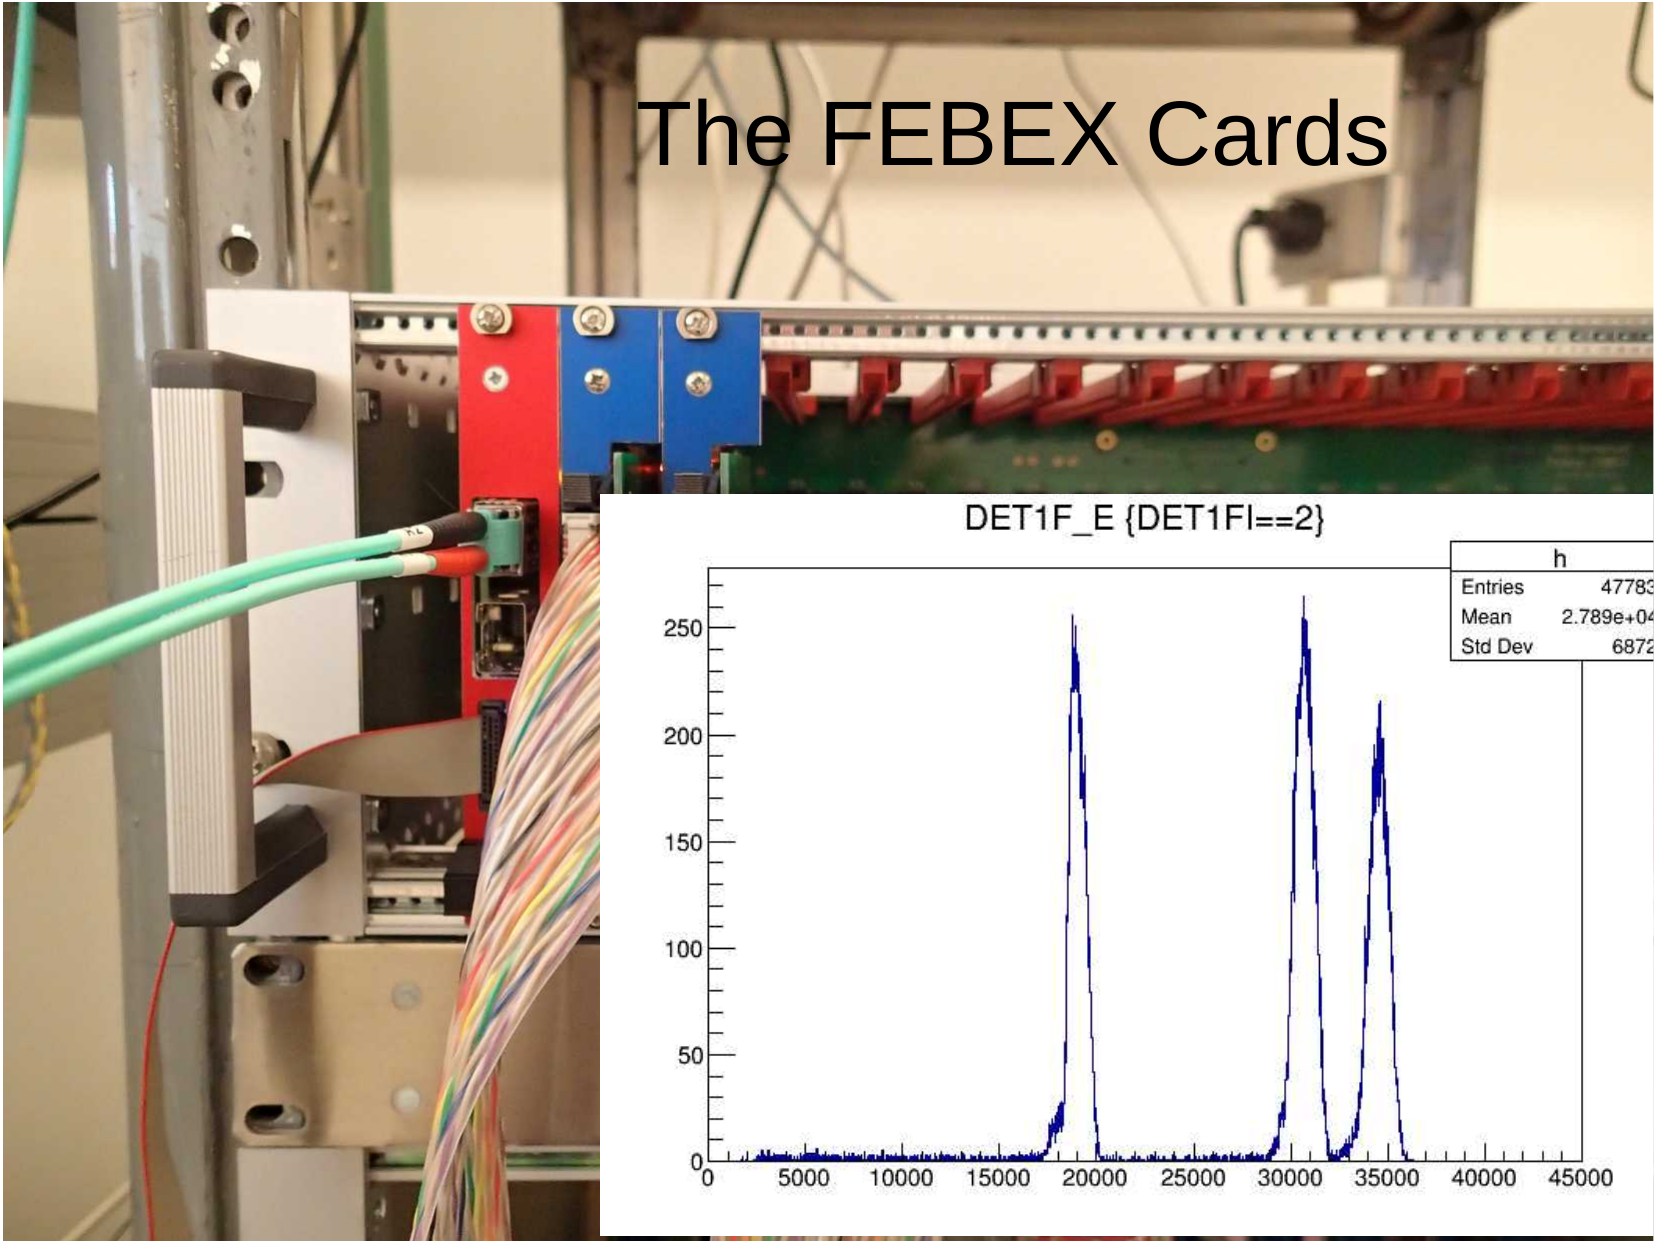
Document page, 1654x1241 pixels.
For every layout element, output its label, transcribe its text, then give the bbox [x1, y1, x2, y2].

picture [3, 2, 1654, 1241]
title The FEBEX Cards [270, 30, 1654, 238]
